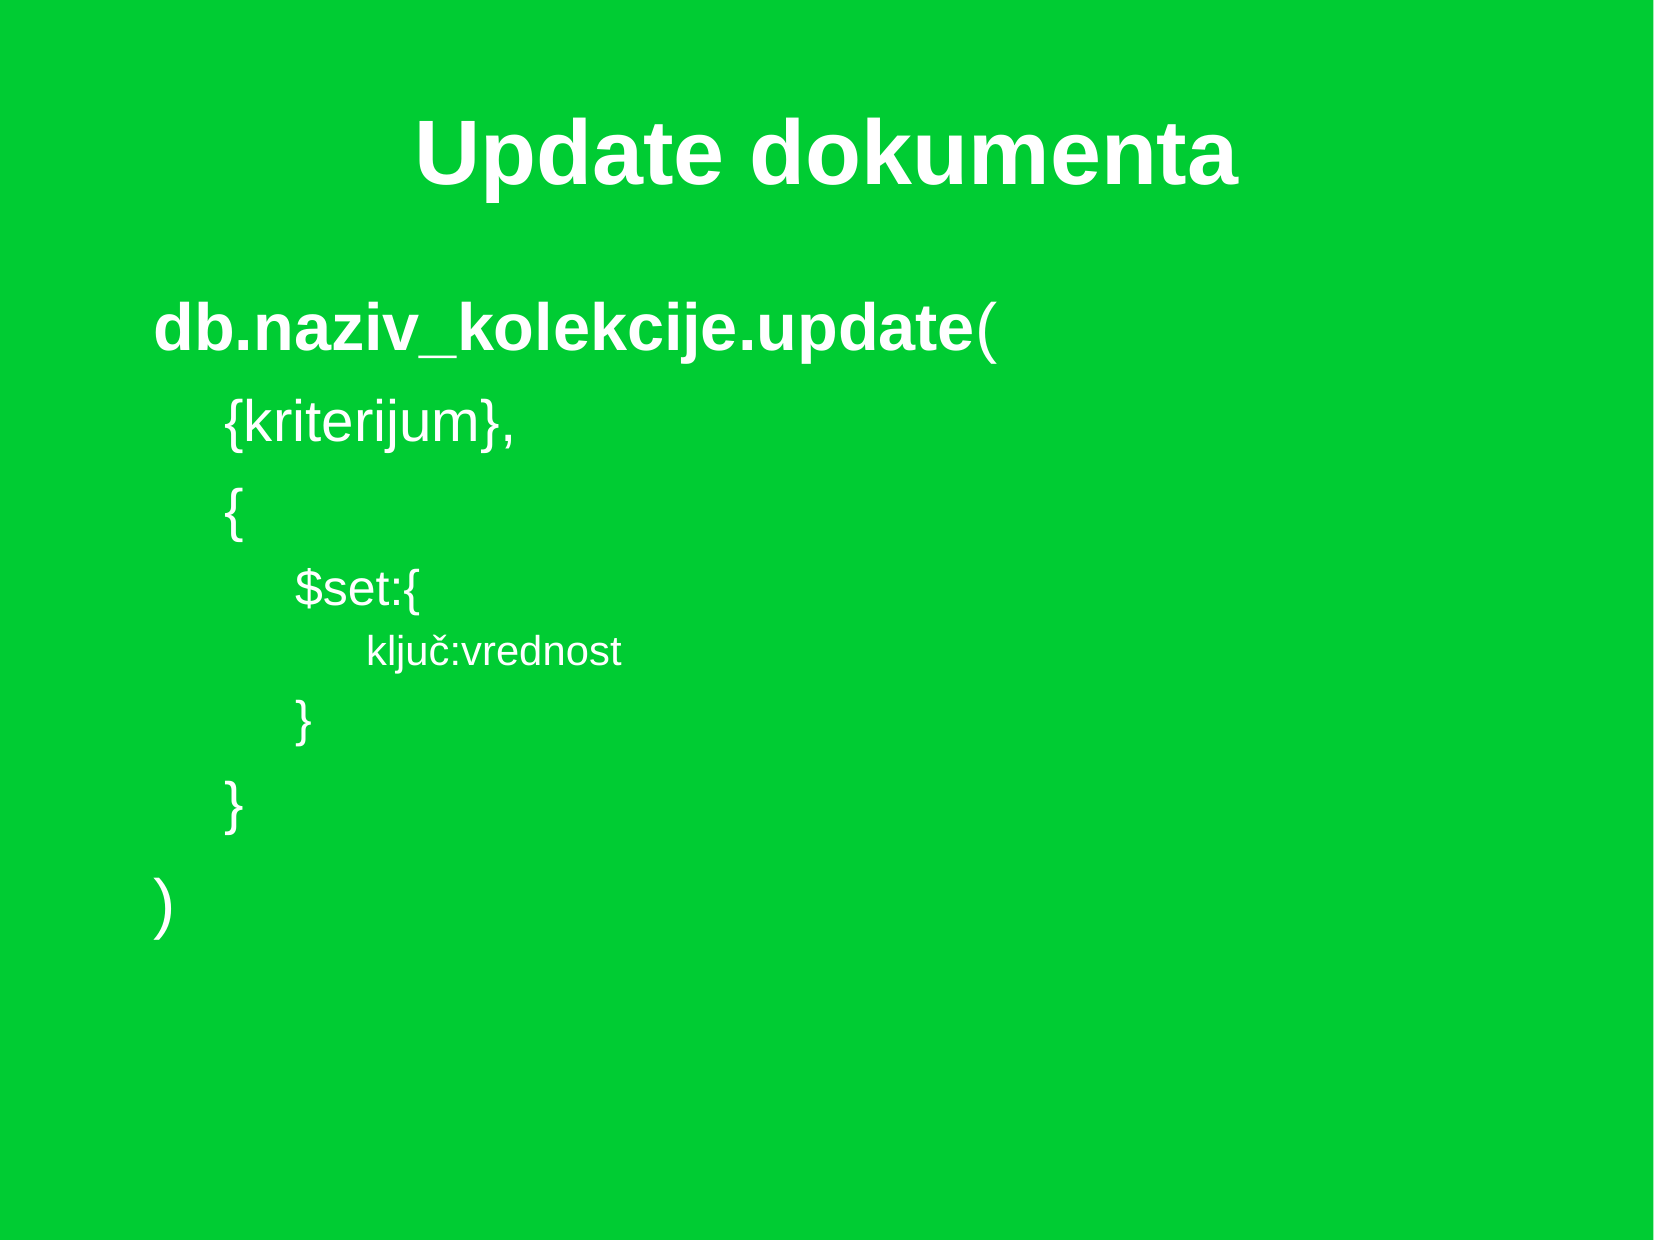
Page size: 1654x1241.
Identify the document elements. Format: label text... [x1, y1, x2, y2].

list db.naziv_kolekcije.update( {kriterijum}, { $set:{ ključ:vrednost } } ) [82, 290, 1571, 1010]
title Update dokumenta [82, 49, 1571, 257]
